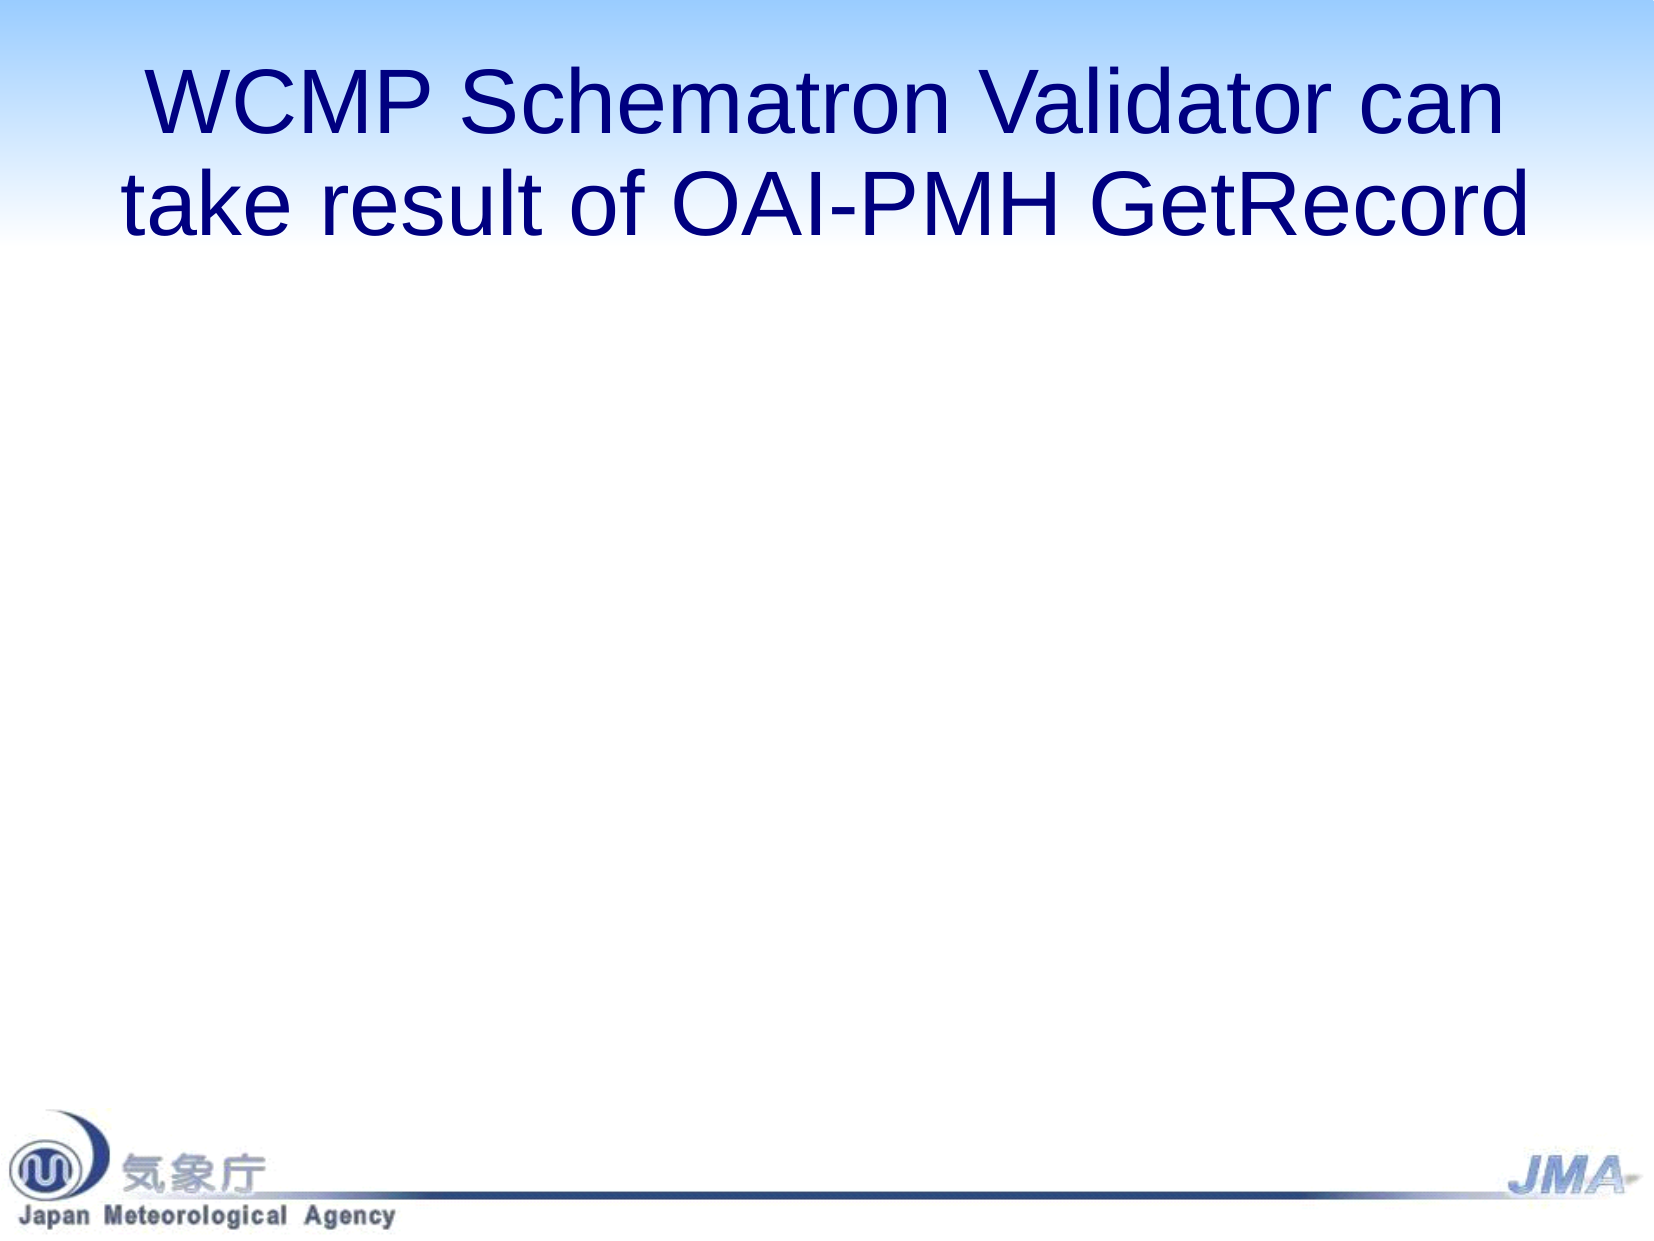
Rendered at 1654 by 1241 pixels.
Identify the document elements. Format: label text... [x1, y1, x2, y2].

title WCMP Schematron Validator can take result of OAI-PMH GetRecord [82, 49, 1571, 257]
picture [1, 1108, 1654, 1241]
